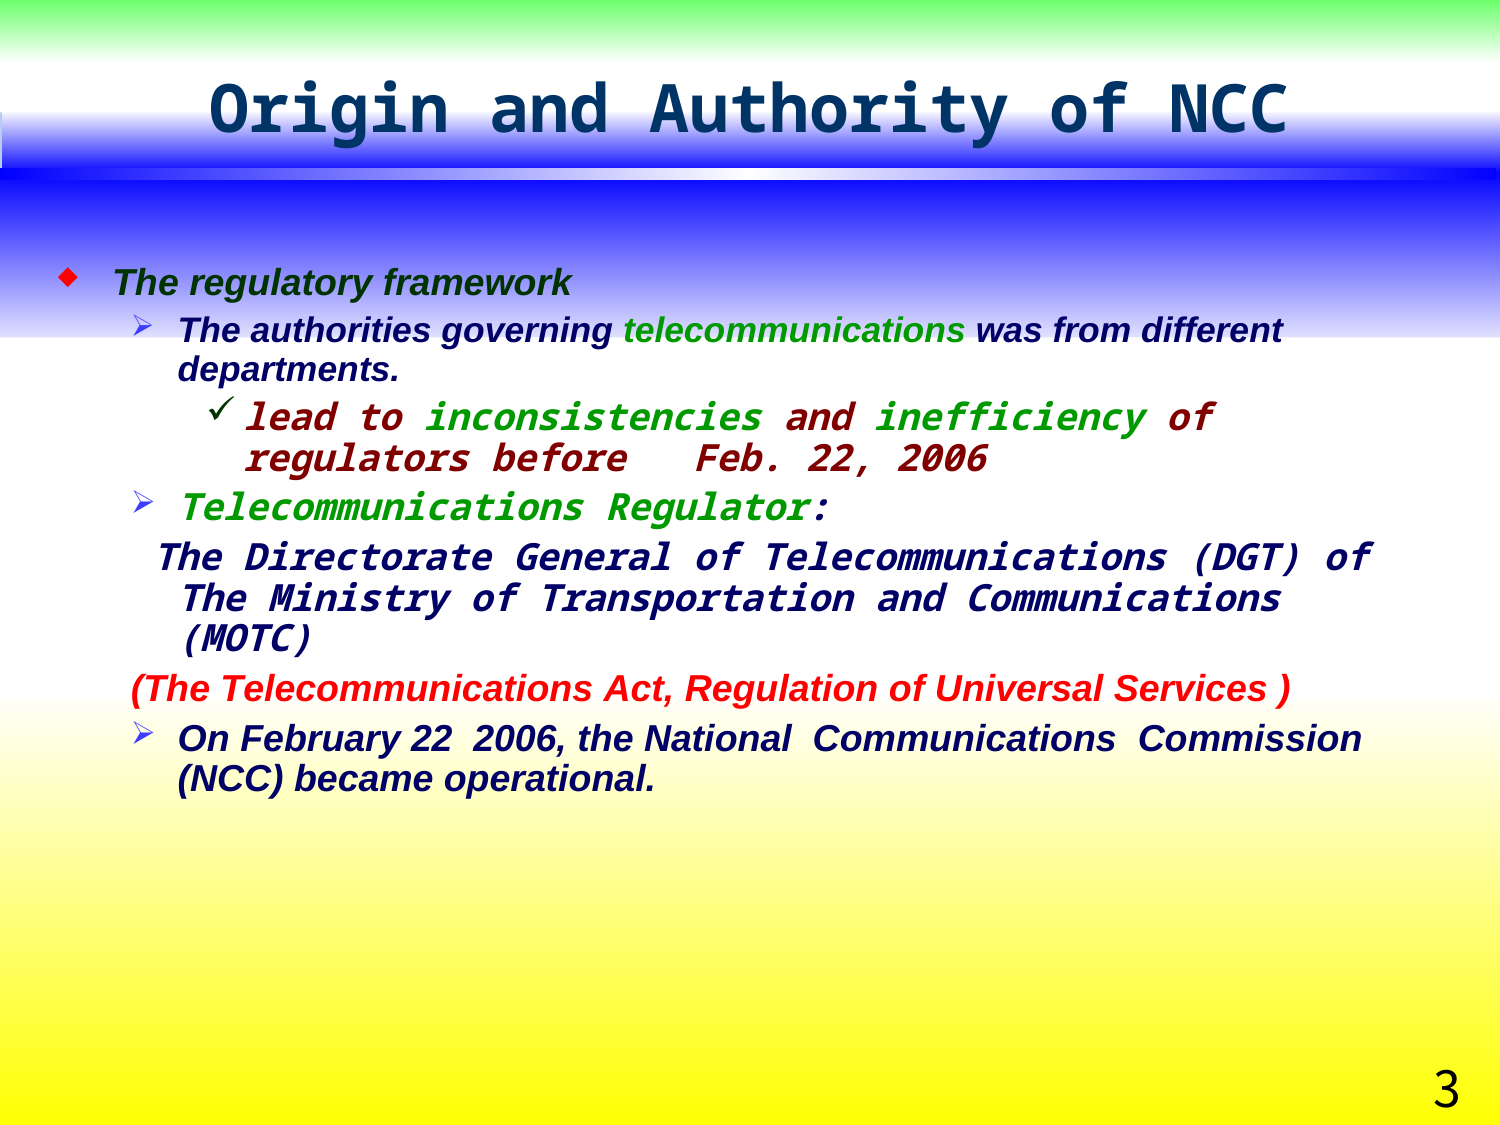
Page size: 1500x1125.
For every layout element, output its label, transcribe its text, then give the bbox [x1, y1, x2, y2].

title Origin and Authority of NCC [67, 43, 1433, 169]
list The regulatory framework The authorities governing telecommunications was from different departments. lead to inconsistencies and inefficiency of regulators before Feb. 22, 2006 Telecommunications Regulator: The Directorate General of Telecommunications (DGT) of The Ministry of Transportation and Communications (MOTC) (The Telecommunications Act, Regulation of Universal Services ) On February 22 2006, the National Communications Commission (NCC) became operational. [41, 255, 1437, 988]
table_cell C [1392, 169, 1396, 180]
